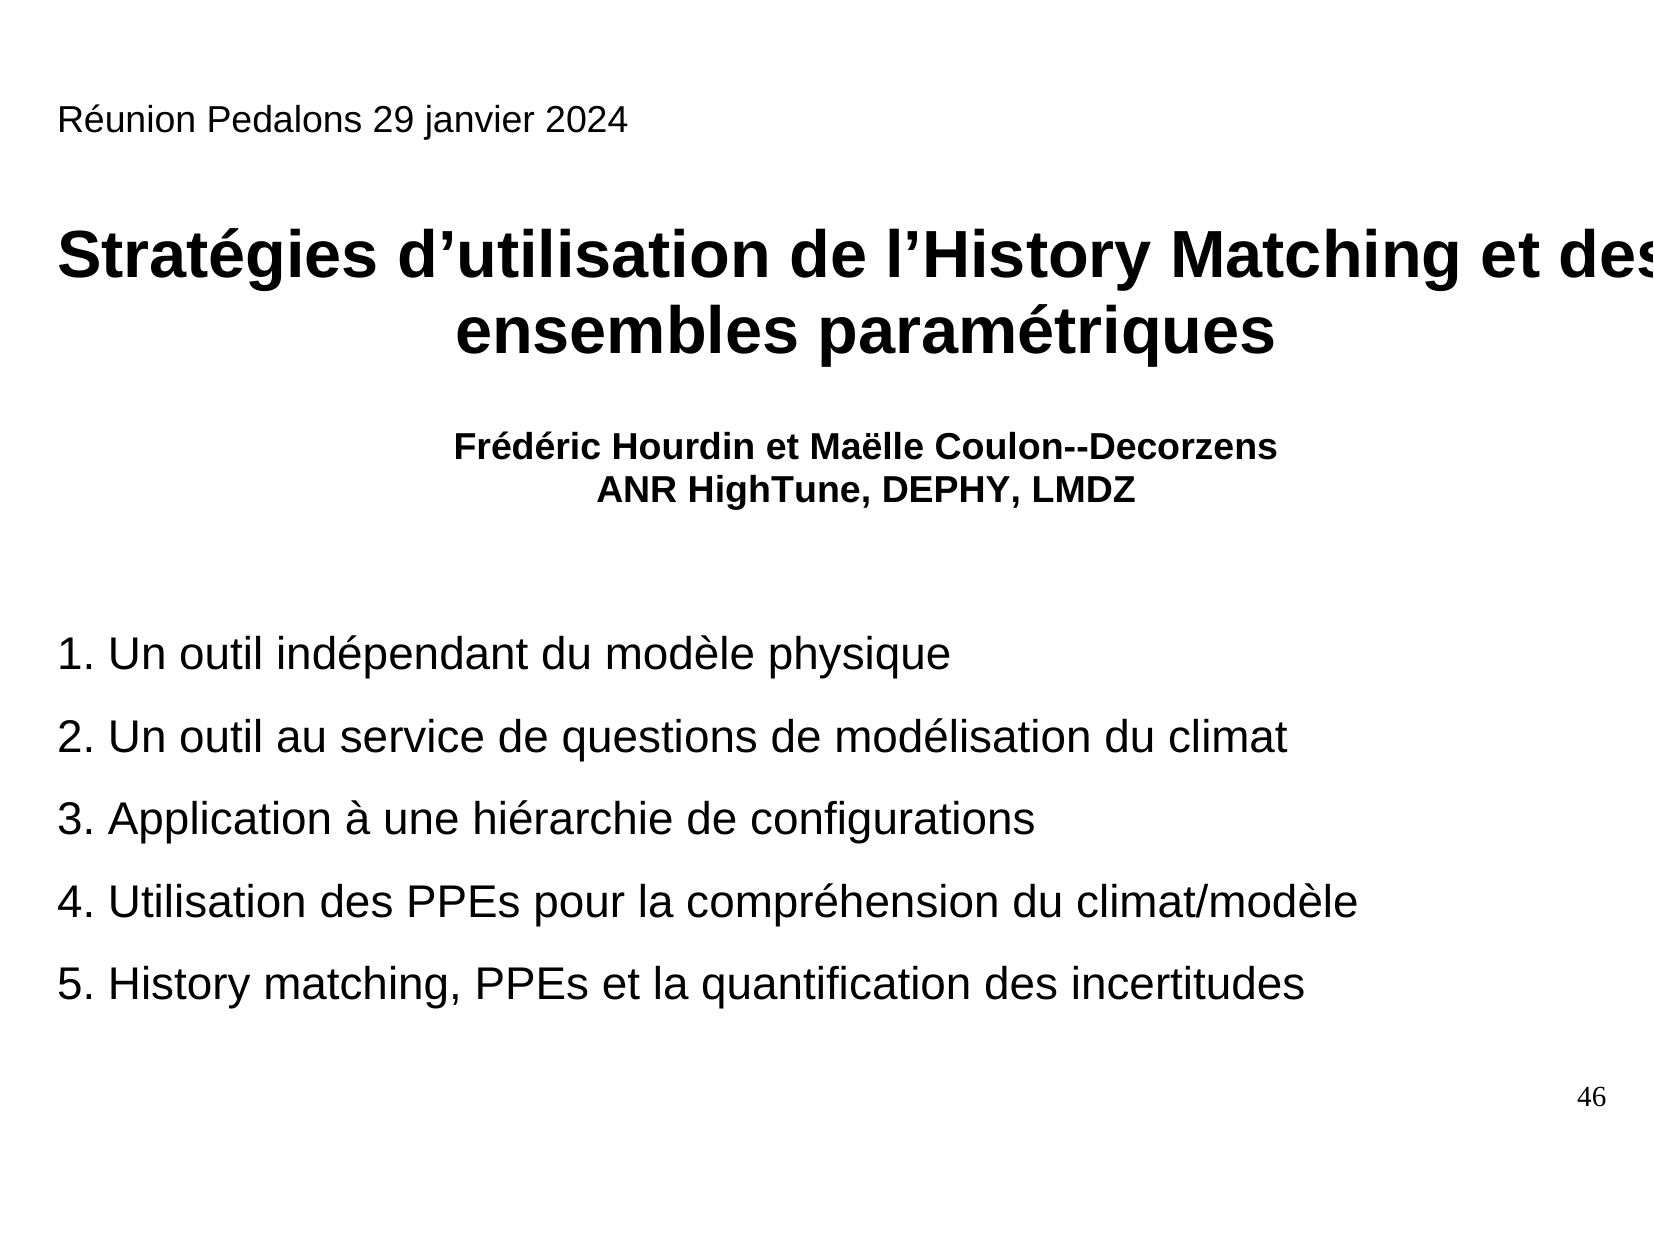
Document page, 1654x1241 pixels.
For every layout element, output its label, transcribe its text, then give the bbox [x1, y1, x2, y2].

text_box Réunion Pedalons 29 janvier 2024 Stratégies d’utilisation de l’History Matching et des ensembles paramétriques Frédéric Hourdin et Maëlle Coulon--Decorzens ANR HighTune, DEPHY, LMDZ 1. Un outil indépendant du modèle physique 2. Un outil au service de questions de modélisation du climat 3. Application à une hiérarchie de configurations 4. Utilisation des PPEs pour la compréhension du climat/modèle 5. History matching, PPEs et la quantification des incertitudes [42, 90, 1653, 1062]
